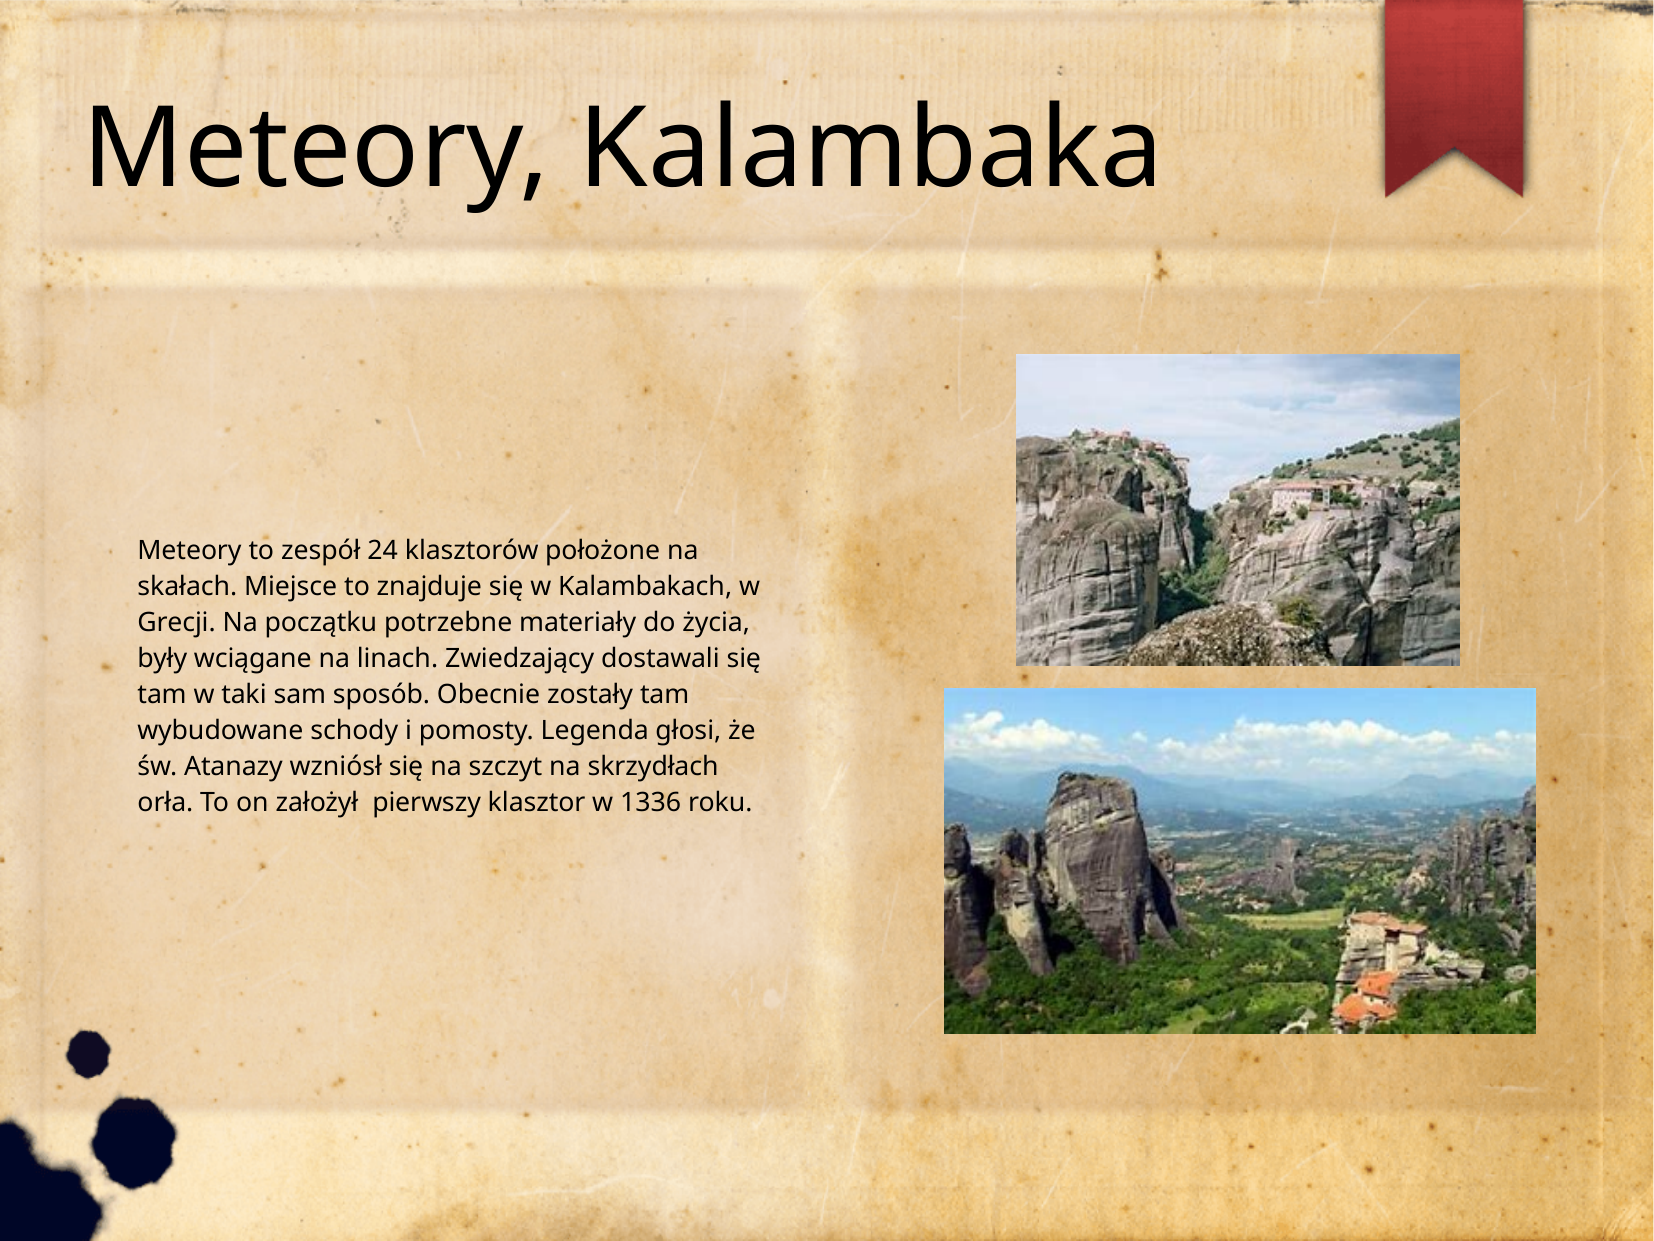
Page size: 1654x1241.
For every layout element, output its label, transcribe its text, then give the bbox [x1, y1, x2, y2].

picture [0, 0, 1654, 1241]
title Meteory, Kalambaka [82, 49, 1347, 237]
list Meteory to zespół 24 klasztorów położone na skałach. Miejsce to znajduje się w Kalambakach, w Grecji. Na początku potrzebne materiały do życia, były wciągane na linach. Zwiedzający dostawali się tam w taki sam sposób. Obecnie zostały tam wybudowane schody i pomosty. Legenda głosi, że św. Atanazy wzniósł się na szczyt na skrzydłach orła. To on założył pierwszy klasztor w 1336 roku. [87, 531, 768, 857]
